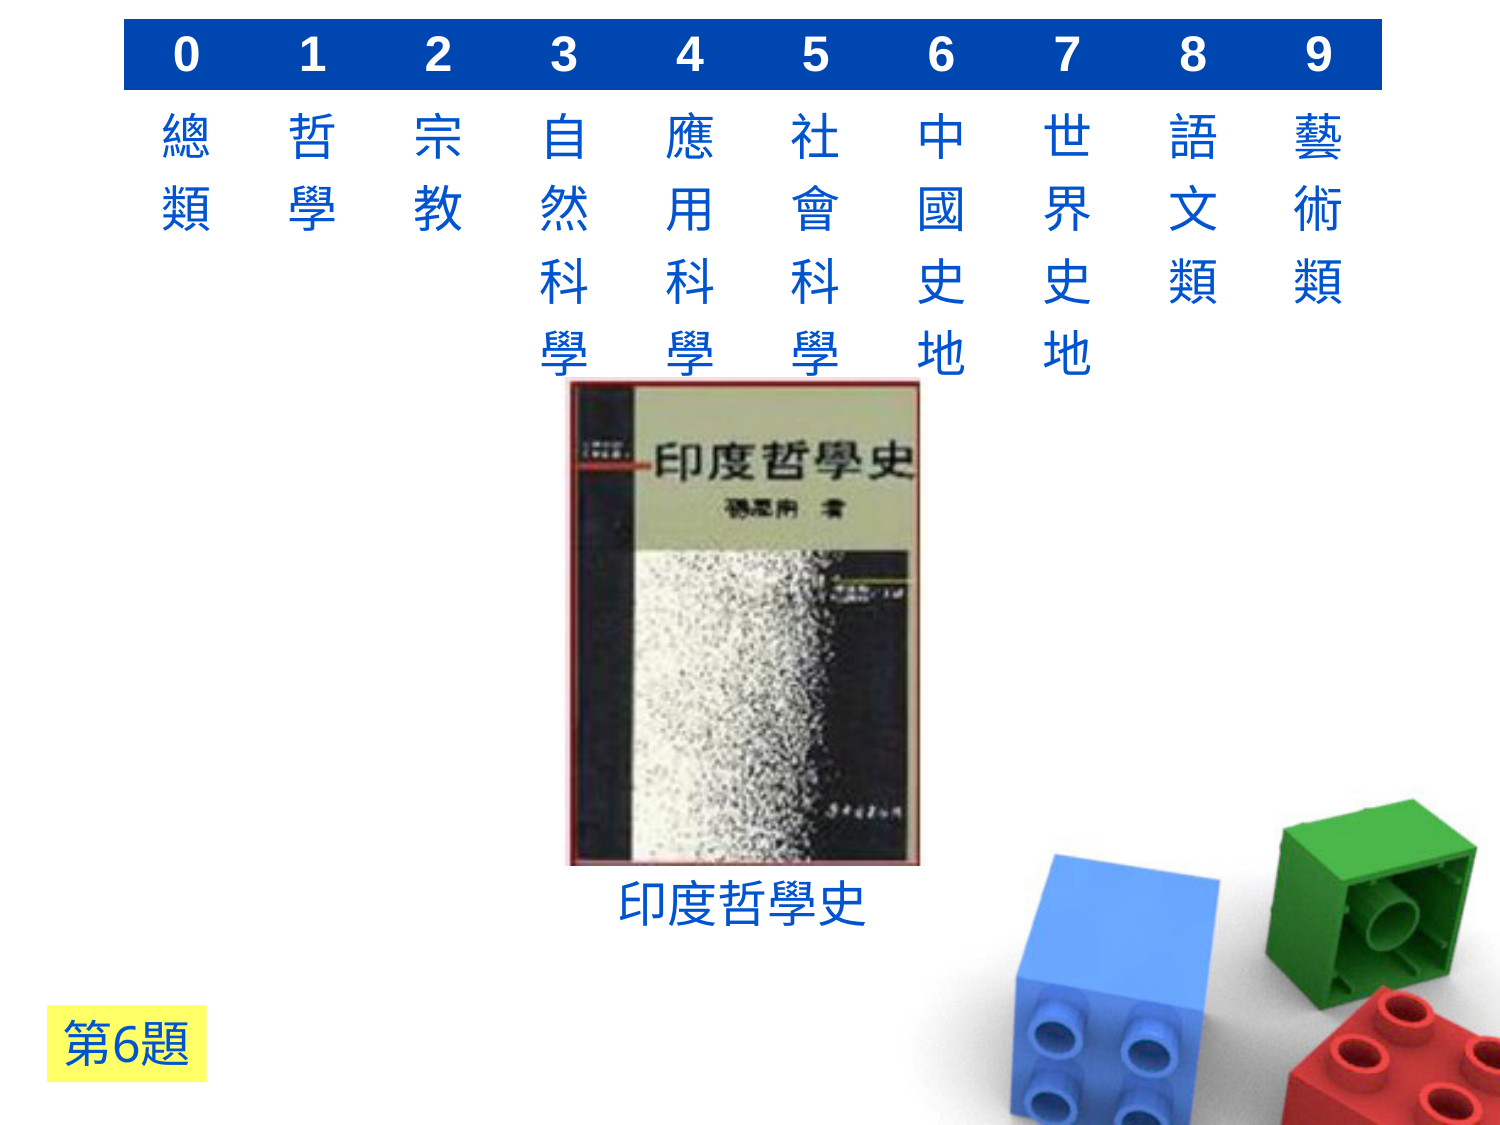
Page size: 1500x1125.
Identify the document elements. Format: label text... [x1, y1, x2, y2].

table_cell 自然科學 [501, 90, 627, 395]
table_cell 藝術類 [1256, 90, 1382, 395]
table_header 0 [124, 19, 250, 90]
table_header 3 [501, 19, 627, 90]
table_header 6 [879, 19, 1004, 90]
table_header 2 [376, 19, 501, 90]
table_cell 宗教 [376, 90, 501, 395]
table_cell 中國史地 [879, 90, 1004, 395]
table_cell 哲學 [250, 90, 376, 395]
table_header 7 [1004, 19, 1130, 90]
table_cell 世界史地 [1004, 90, 1130, 395]
text_box 第6題 [47, 1005, 207, 1083]
table_header 8 [1130, 19, 1256, 90]
table_cell 社會科學 [753, 90, 879, 377]
table_header 4 [627, 19, 753, 90]
table_cell 應用科學 [627, 90, 753, 377]
table_header 1 [250, 19, 376, 90]
table_header 9 [1256, 19, 1382, 90]
table_cell 語文類 [1130, 90, 1256, 395]
table_header 5 [753, 19, 879, 90]
text_box 印度哲學史 [602, 864, 892, 940]
picture [249, 187, 1500, 1125]
table_cell 總類 [124, 90, 250, 395]
